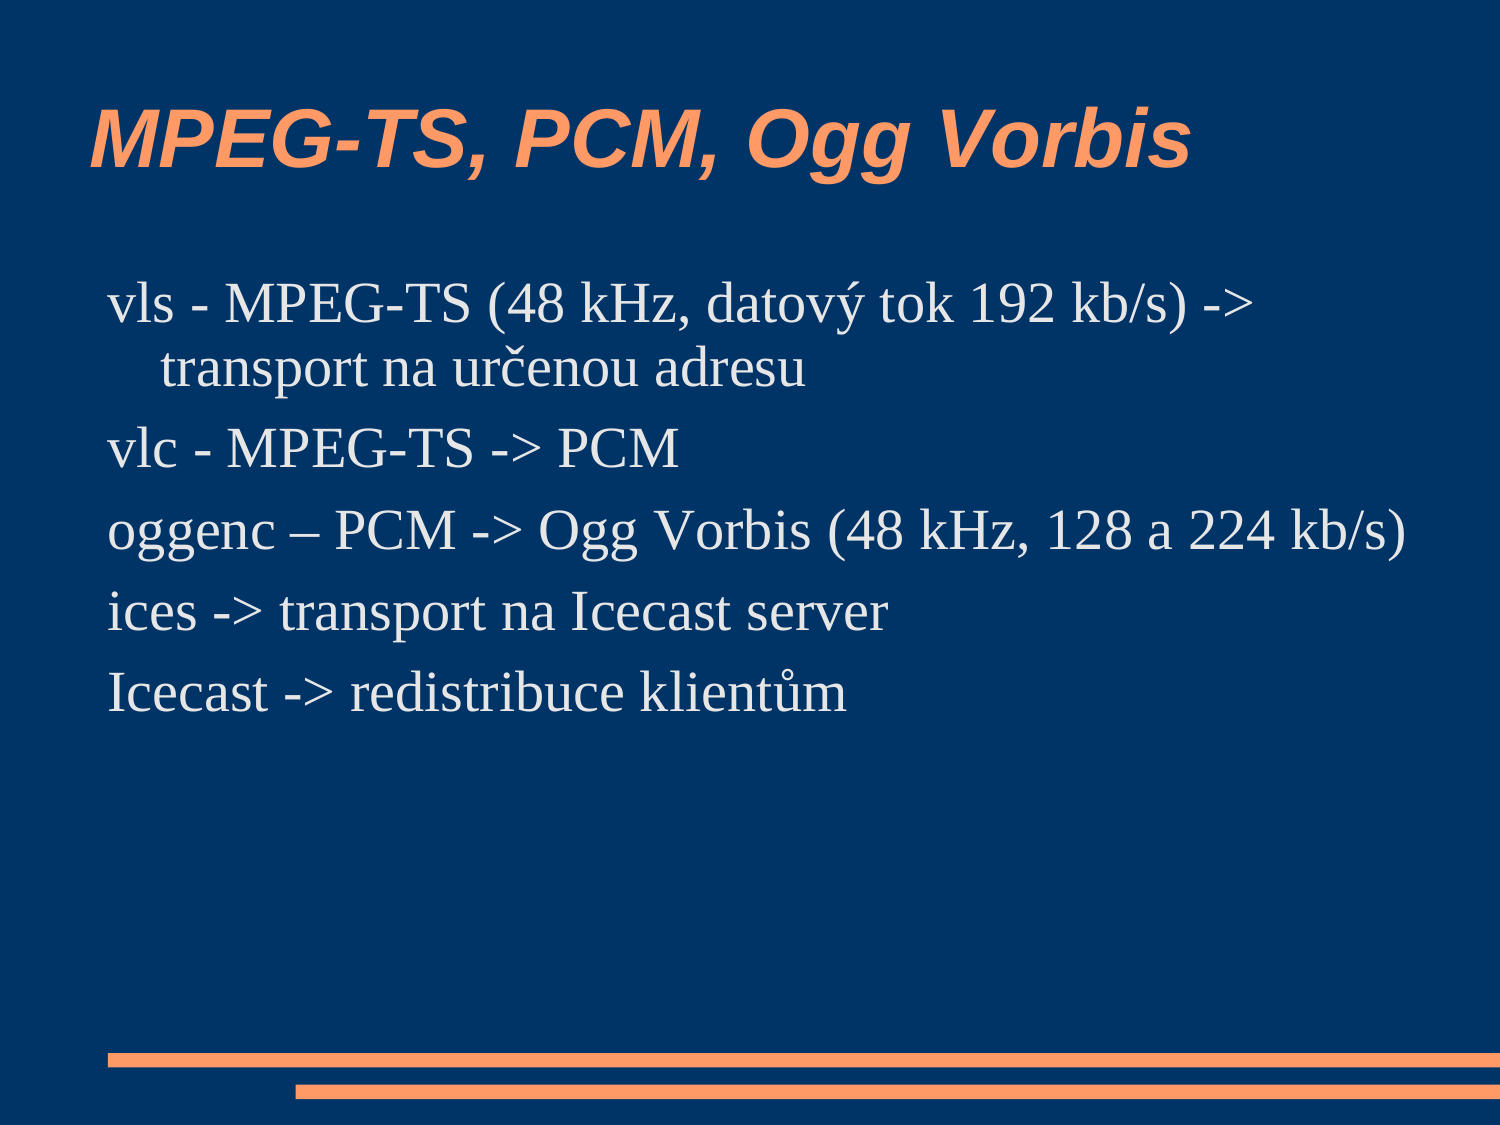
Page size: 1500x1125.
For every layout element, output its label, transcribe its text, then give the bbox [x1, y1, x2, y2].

title MPEG-TS, PCM, Ogg Vorbis [75, 45, 1426, 233]
list vls - MPEG-TS (48 kHz, datový tok 192 kb/s) -> transport na určenou adresu vlc - MPEG-TS -> PCM oggenc – PCM -> Ogg Vorbis (48 kHz, 128 a 224 kb/s) ices -> transport na Icecast server Icecast -> redistribuce klientům [75, 262, 1426, 1006]
